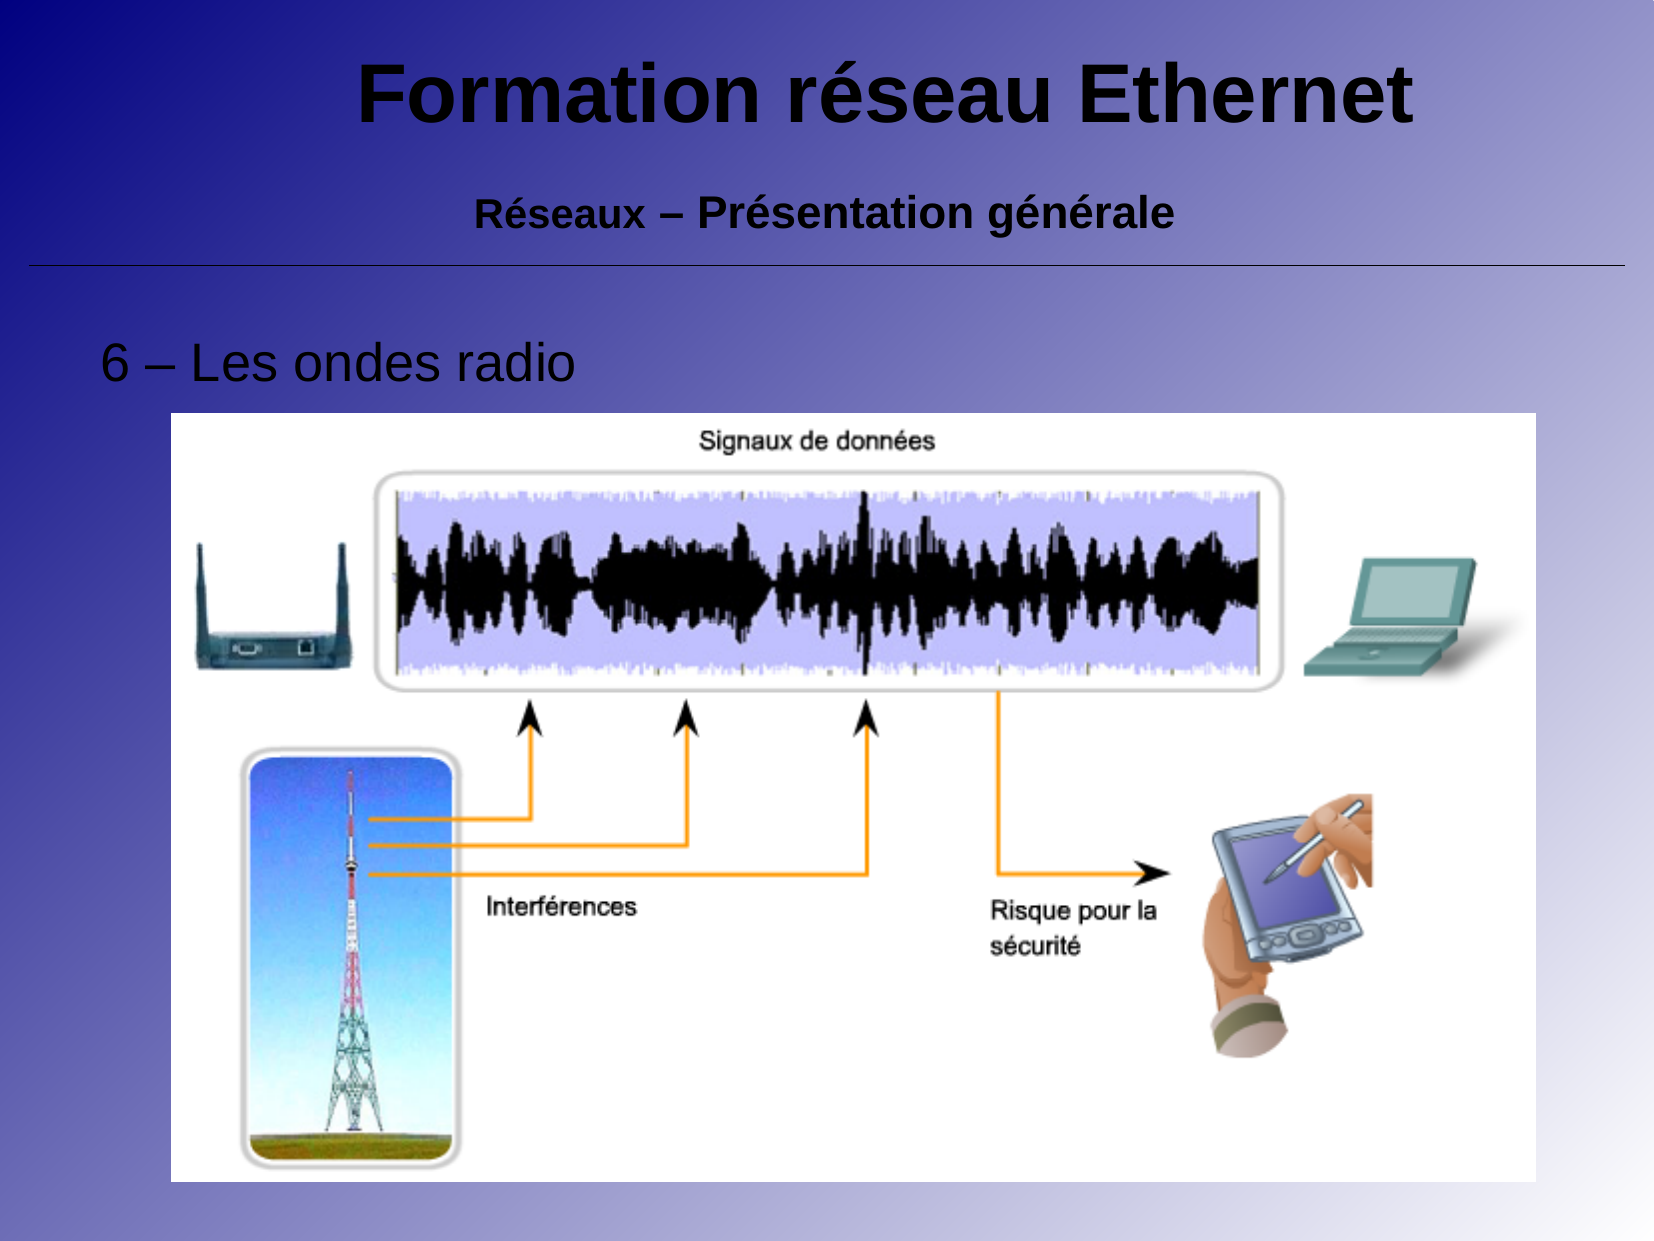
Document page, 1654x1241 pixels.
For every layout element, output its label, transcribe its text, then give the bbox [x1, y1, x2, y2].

text_box Réseaux – Présentation générale [29, 266, 1621, 354]
picture [171, 413, 1536, 1182]
text_box Réseaux – Présentation générale [29, 177, 1621, 265]
text_box Formation réseau Ethernet [324, 39, 1447, 148]
text_box 6 – Les ondes radio [85, 324, 608, 401]
